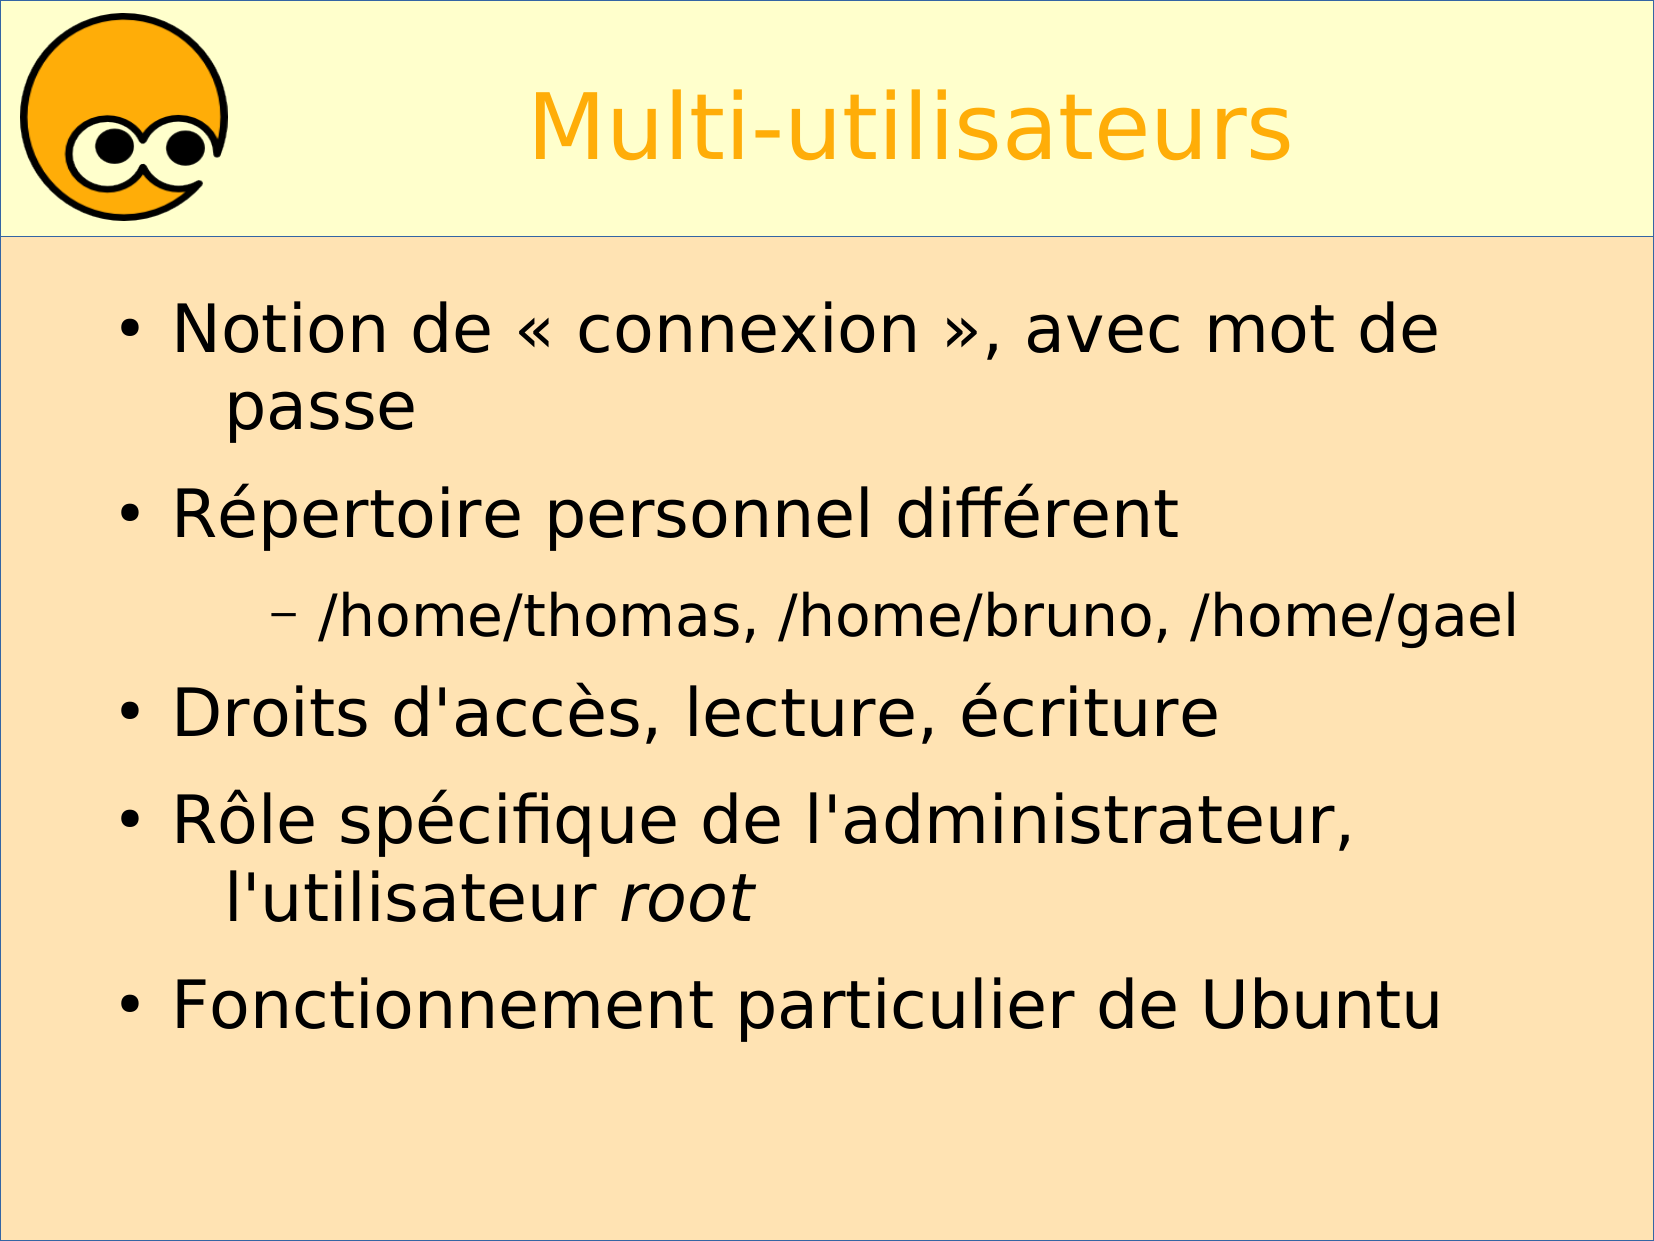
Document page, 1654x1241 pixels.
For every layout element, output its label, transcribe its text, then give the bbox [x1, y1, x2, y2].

picture [20, 13, 228, 221]
title Multi-utilisateurs [252, 49, 1571, 207]
list Notion de « connexion », avec mot de passe Répertoire personnel différent /home/thomas, /home/bruno, /home/gael Droits d'accès, lecture, écriture Rôle spécifique de l'administrateur, l'utilisateur root Fonctionnement particulier de Ubuntu [82, 290, 1571, 1109]
